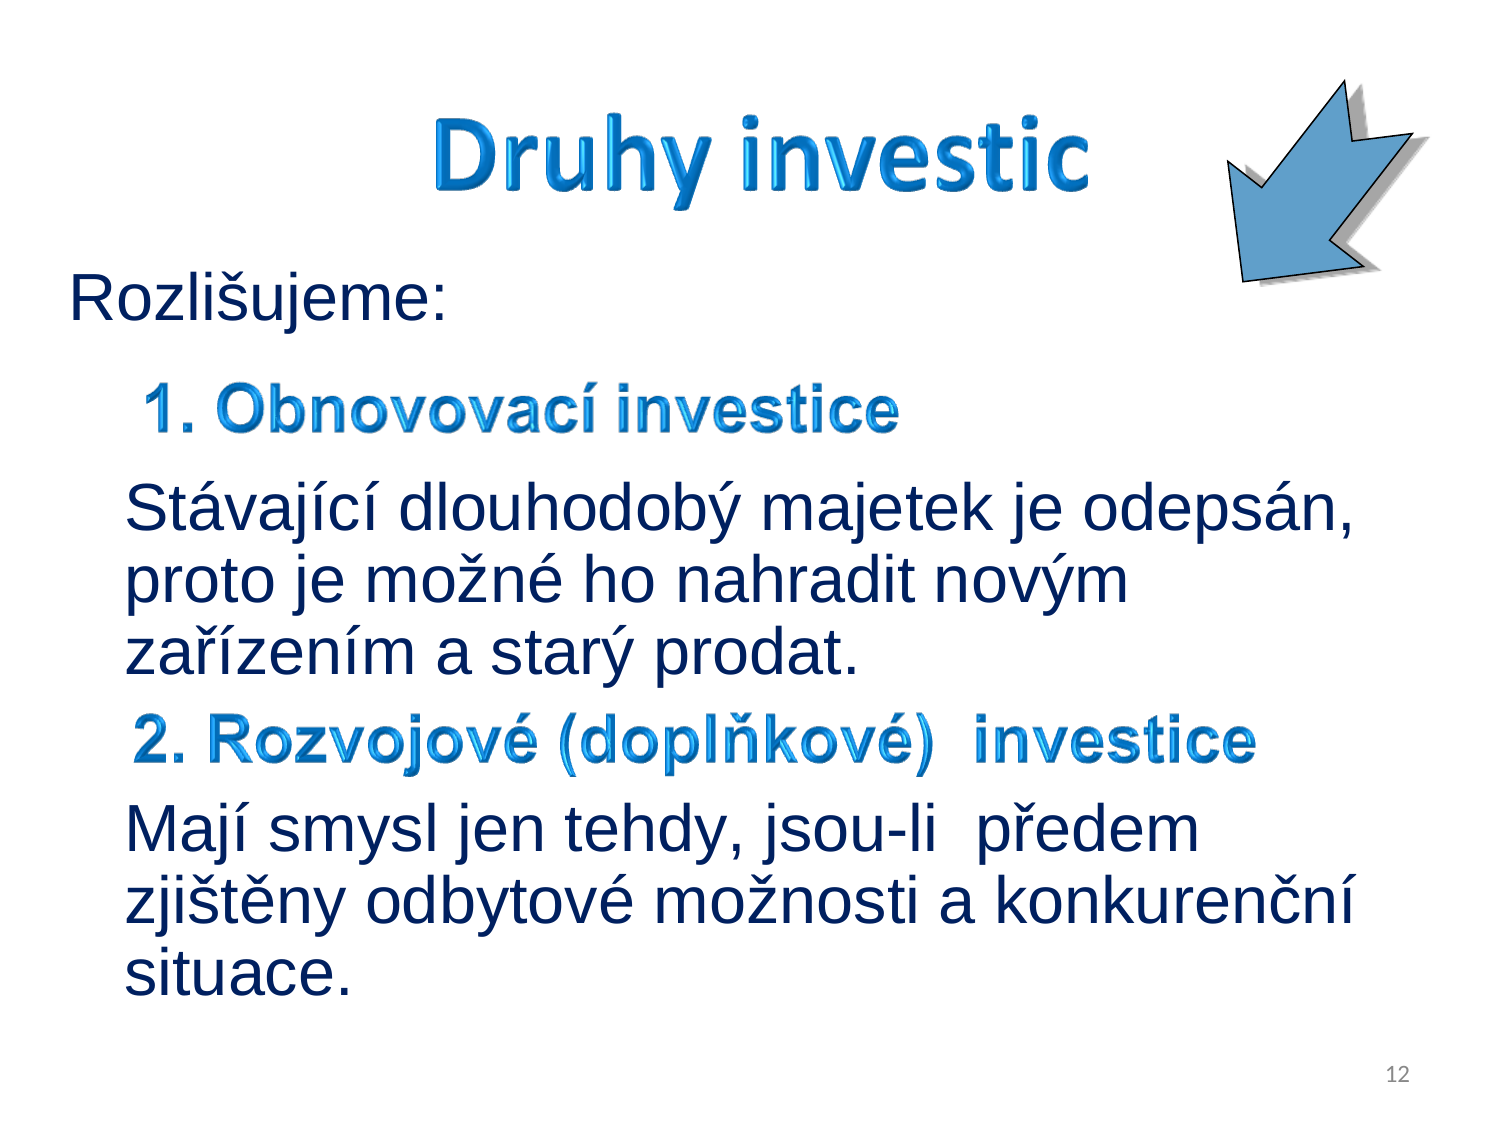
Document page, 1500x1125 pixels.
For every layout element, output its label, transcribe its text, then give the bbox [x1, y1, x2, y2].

list Rozlišujeme: Stávající dlouhodobý majetek je odepsán, proto je možné ho nahradit novým zařízením a starý prodat. Mají smysl jen tehdy, jsou-li předem zjištěny odbytové možnosti a konkurenční situace. [53, 255, 1424, 1107]
text_box <číslo> [1074, 1042, 1426, 1103]
picture [90, 674, 1316, 790]
text_box [1227, 80, 1413, 282]
picture [99, 343, 960, 460]
picture [358, 47, 1161, 231]
